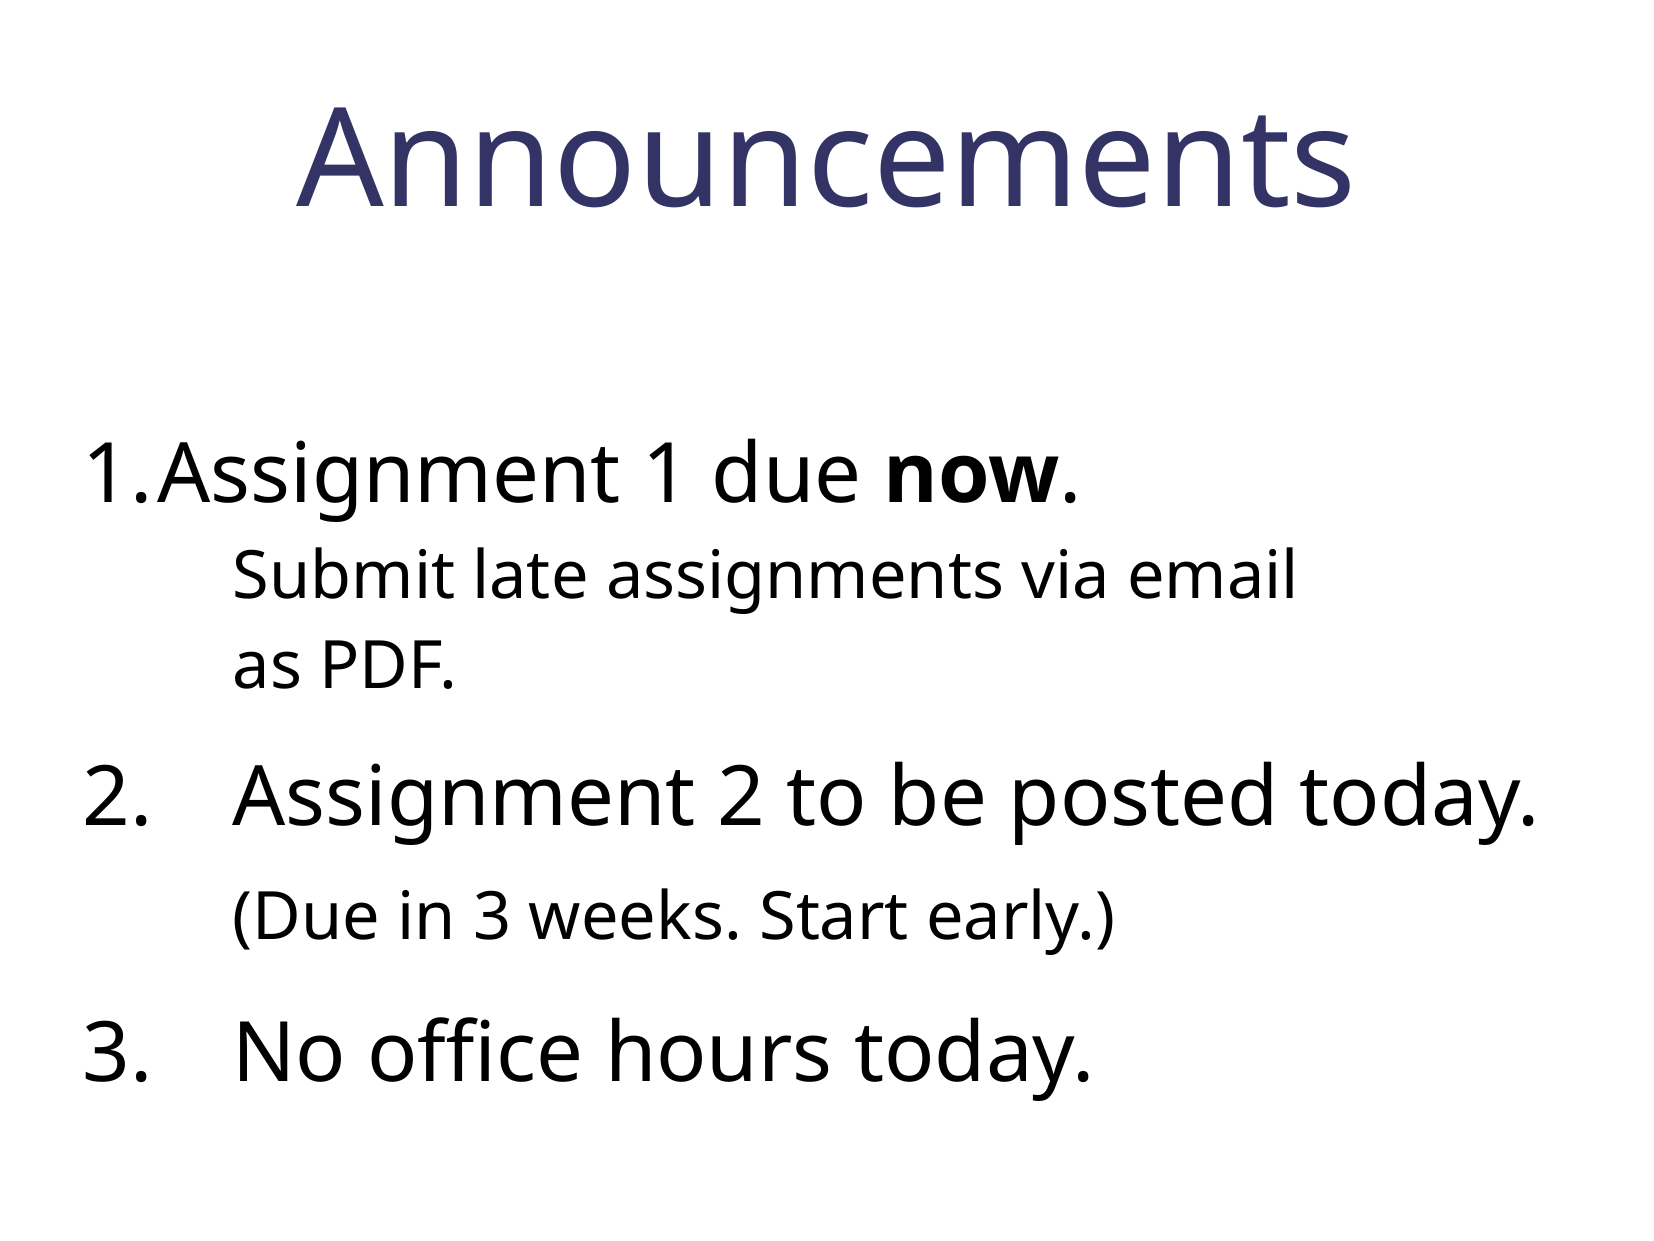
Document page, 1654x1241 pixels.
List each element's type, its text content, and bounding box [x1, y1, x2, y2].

subtitle 1. Assignment 1 due now. Submit late assignments via email as PDF. 2. Assignment 2 to be posted today. (Due in 3 weeks. Start early.) 3. No office hours today. [82, 413, 1654, 1094]
title Announcements [82, 56, 1571, 250]
